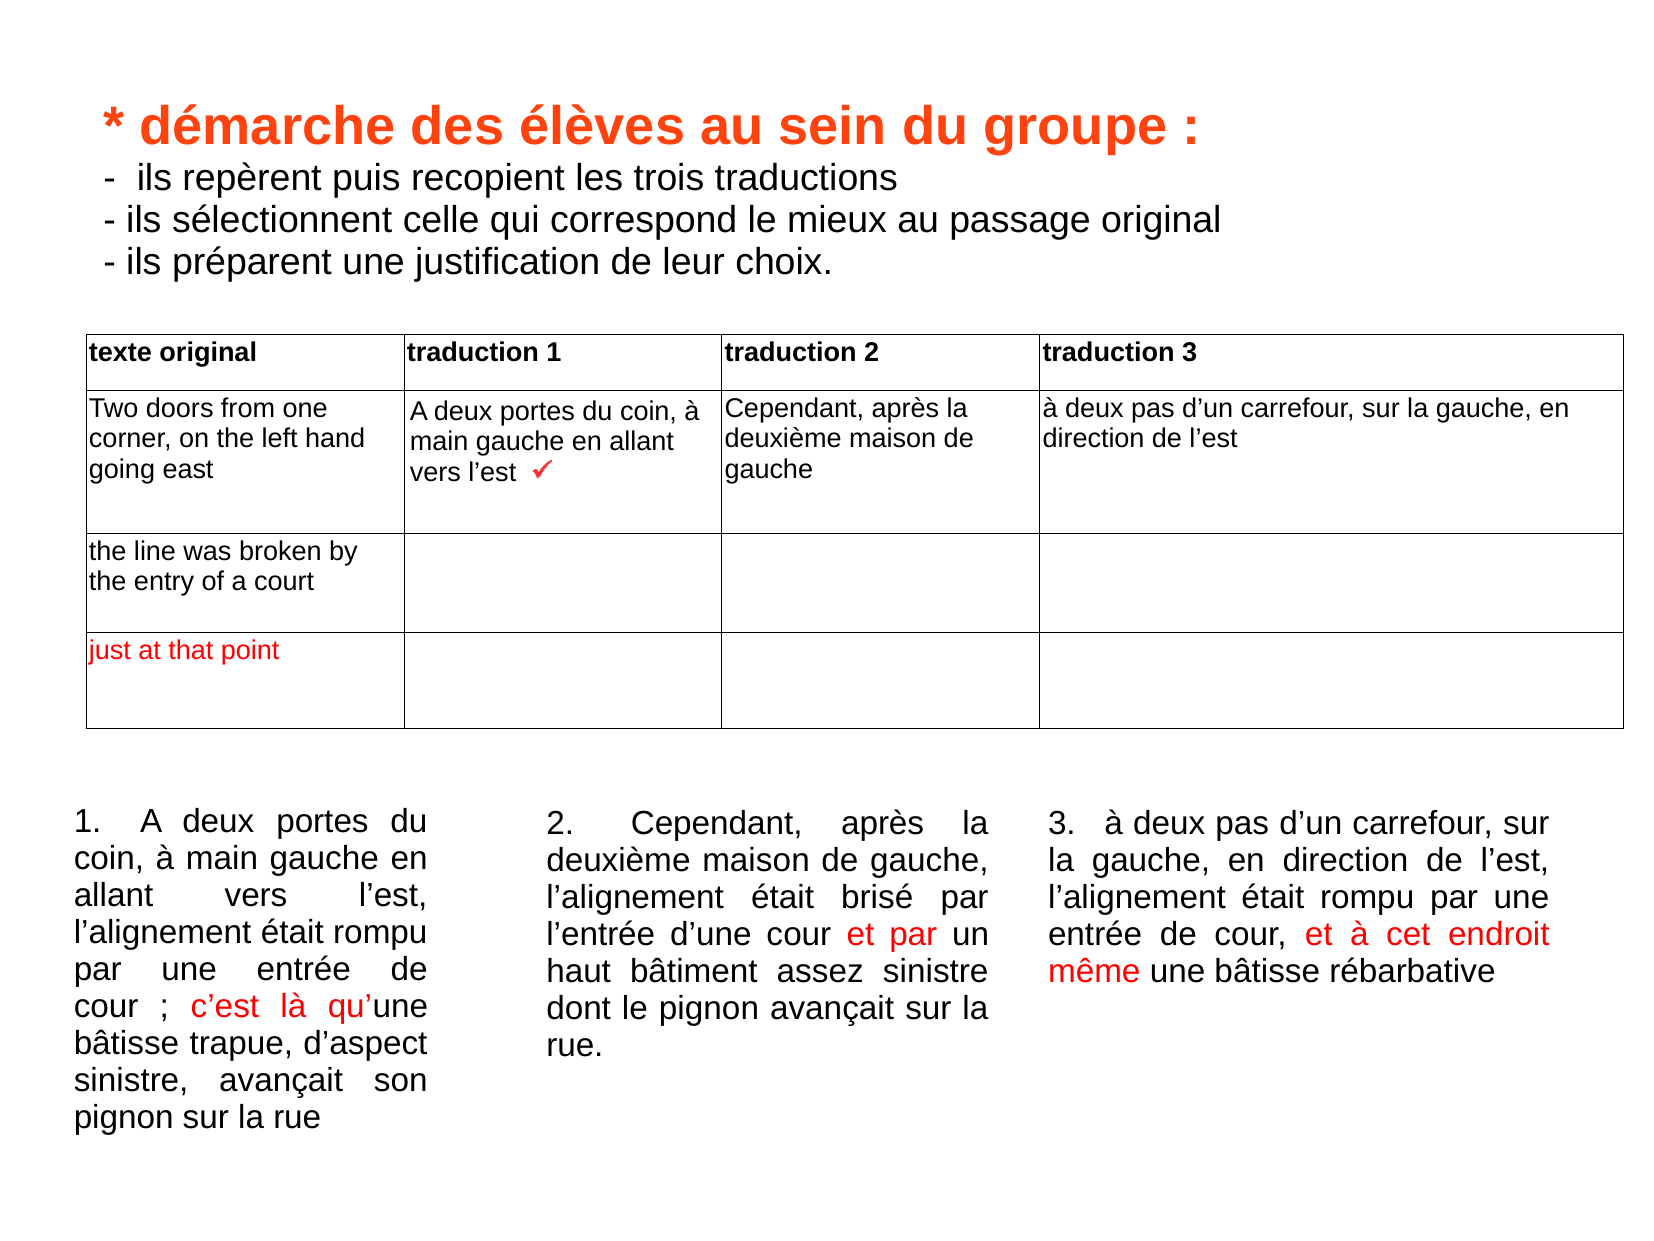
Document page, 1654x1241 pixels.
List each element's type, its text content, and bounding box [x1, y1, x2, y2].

table_cell [722, 633, 1039, 728]
table_header texte original [87, 335, 404, 390]
text_box 3. à deux pas d’un carrefour, sur la gauche, en direction de l’est, l’alignement était rompu par une entrée de cour, et à cet endroit même une bâtisse rébarbative [1033, 797, 1565, 1123]
table_header traduction 3 [1040, 335, 1623, 390]
table_header traduction 2 [722, 335, 1039, 390]
table_cell just at that point [87, 633, 404, 728]
table_cell [722, 534, 1039, 632]
table_cell [1040, 633, 1623, 728]
table_cell A deux portes du coin, à main gauche en allant vers l’est  [405, 391, 721, 533]
table_header traduction 1 [405, 335, 721, 390]
table_cell Cependant, après la deuxième maison de gauche [722, 391, 1039, 533]
table_cell the line was broken by the entry of a court [87, 534, 404, 632]
text_box 1. A deux portes du coin, à main gauche en allant vers l’est, l’alignement était rompu par une entrée de cour ; c’est là qu’une bâtisse trapue, d’aspect sinistre, avançait son pignon sur la rue [59, 794, 443, 1182]
text_box * démarche des élèves au sein du groupe : - ils repèrent puis recopient les trois traductions - ils sélectionnent celle qui correspond le mieux au passage original - ils préparent une justification de leur choix. [88, 88, 1506, 334]
table_cell Two doors from one corner, on the left hand going east [87, 391, 404, 533]
table_cell à deux pas d’un carrefour, sur la gauche, en direction de l’est [1040, 391, 1623, 533]
text_box 2. Cependant, après la deuxième maison de gauche, l’alignement était brisé par l’entrée d’une cour et par un haut bâtiment assez sinistre dont le pignon avançait sur la rue. [531, 797, 1004, 1123]
table_cell [405, 633, 721, 728]
table_cell [1040, 534, 1623, 632]
table_cell [405, 534, 721, 632]
